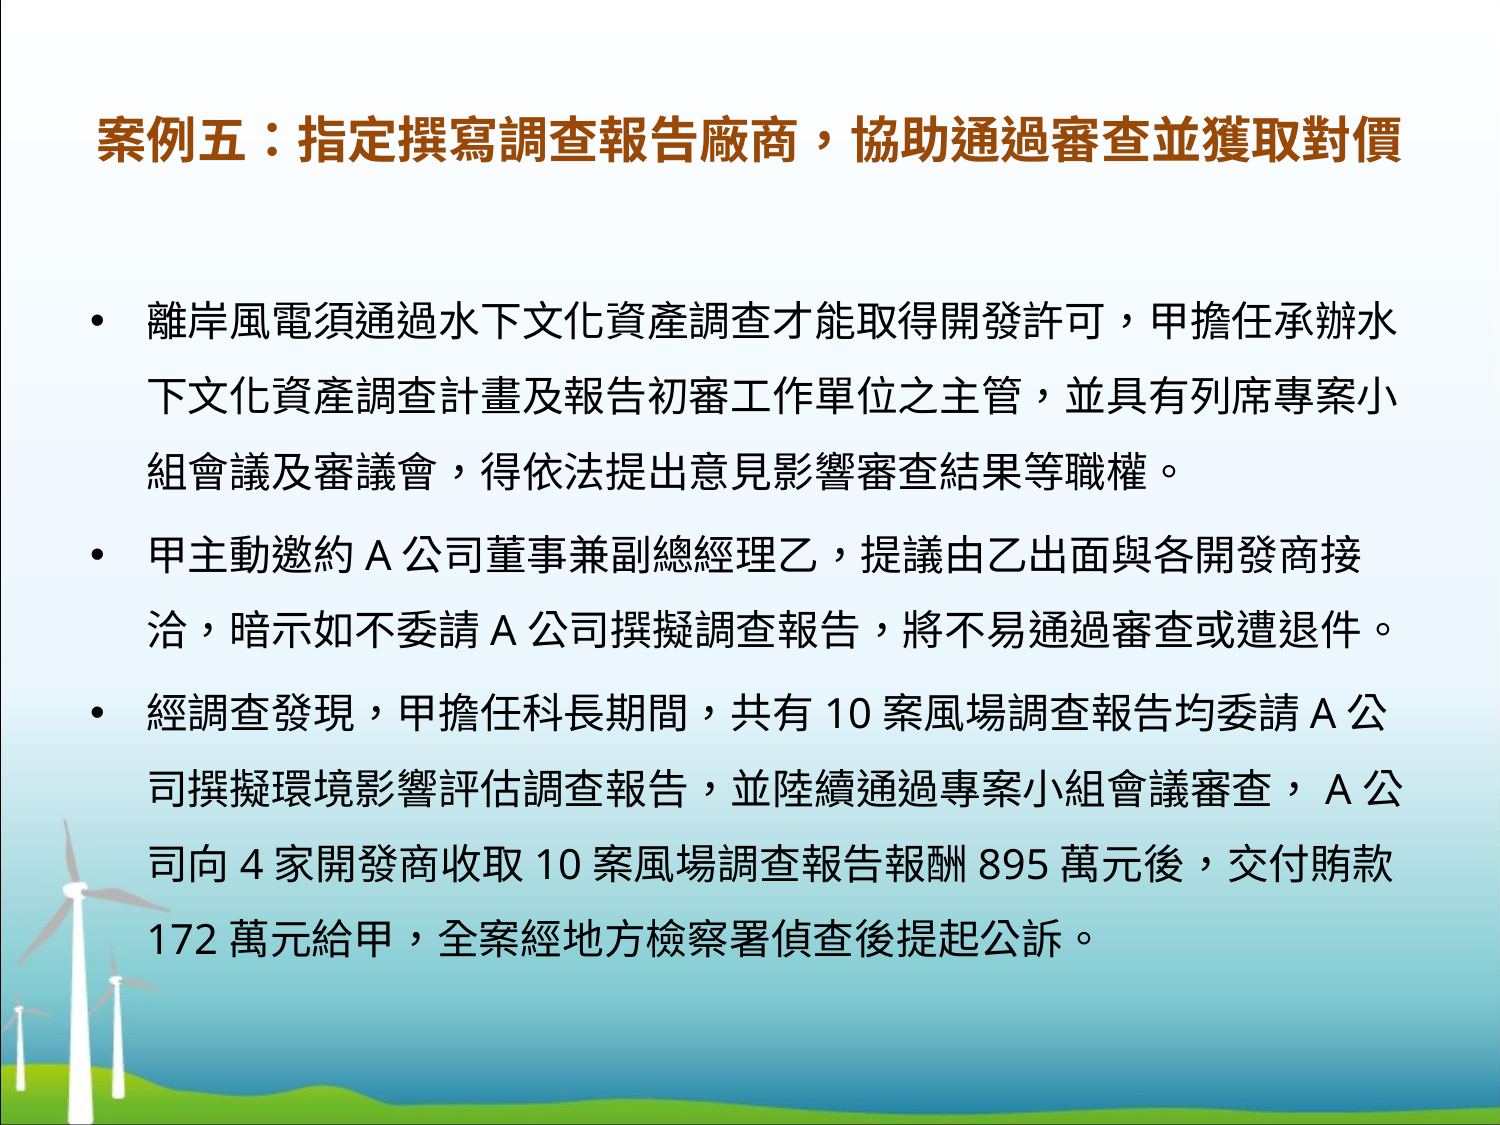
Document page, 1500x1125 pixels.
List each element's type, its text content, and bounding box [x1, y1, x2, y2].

picture [0, 0, 1500, 1125]
title 案例五：指定撰寫調查報告廠商，協助通過審查並獲取對價 [75, 75, 1425, 262]
list 離岸風電須通過水下文化資產調查才能取得開發許可，甲擔任承辦水下文化資產調查計畫及報告初審工作單位之主管，並具有列席專案小組會議及審議會，得依法提出意見影響審查結果等職權。 甲主動邀約A公司董事兼副總經理乙，提議由乙出面與各開發商接洽，暗示如不委請A公司撰擬調查報告，將不易通過審查或遭退件。 經調查發現，甲擔任科長期間，共有10案風場調查報告均委請A公司撰擬環境影響評估調查報告，並陸續通過專案小組會議審查，A公司向4家開發商收取10案風場調查報告報酬895萬元後，交付賄款172萬元給甲，全案經地方檢察署偵查後提起公訴。 [75, 262, 1425, 1005]
